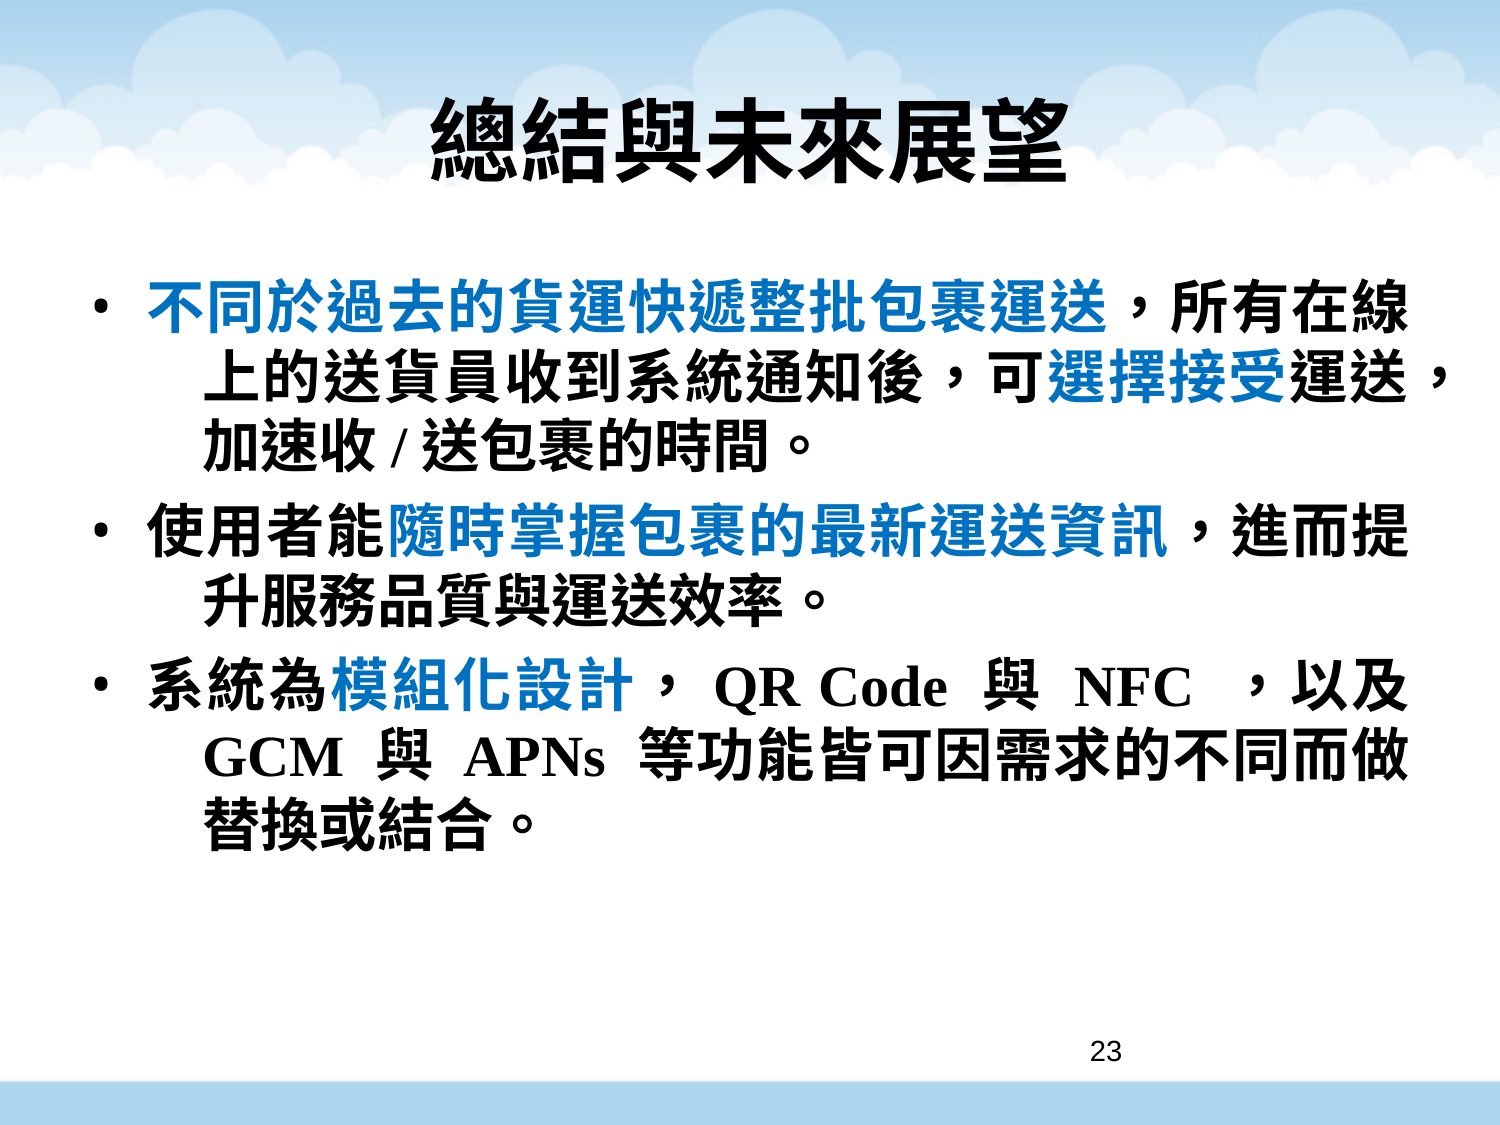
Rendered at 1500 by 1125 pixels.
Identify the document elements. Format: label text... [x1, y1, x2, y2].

picture [0, 0, 1500, 1125]
text_box [1074, 1024, 1426, 1103]
title 總結與未來展望 [75, 45, 1426, 233]
list 不同於過去的貨運快遞整批包裹運送，所有在線上的送貨員收到系統通知後，可選擇接受運送，加速收/送包裹的時間。 使用者能隨時掌握包裹的最新運送資訊，進而提升服務品質與運送效率。 系統為模組化設計，QR Code 與 NFC ，以及 GCM 與 APNs 等功能皆可因需求的不同而做替換或結合。 [75, 262, 1426, 1094]
